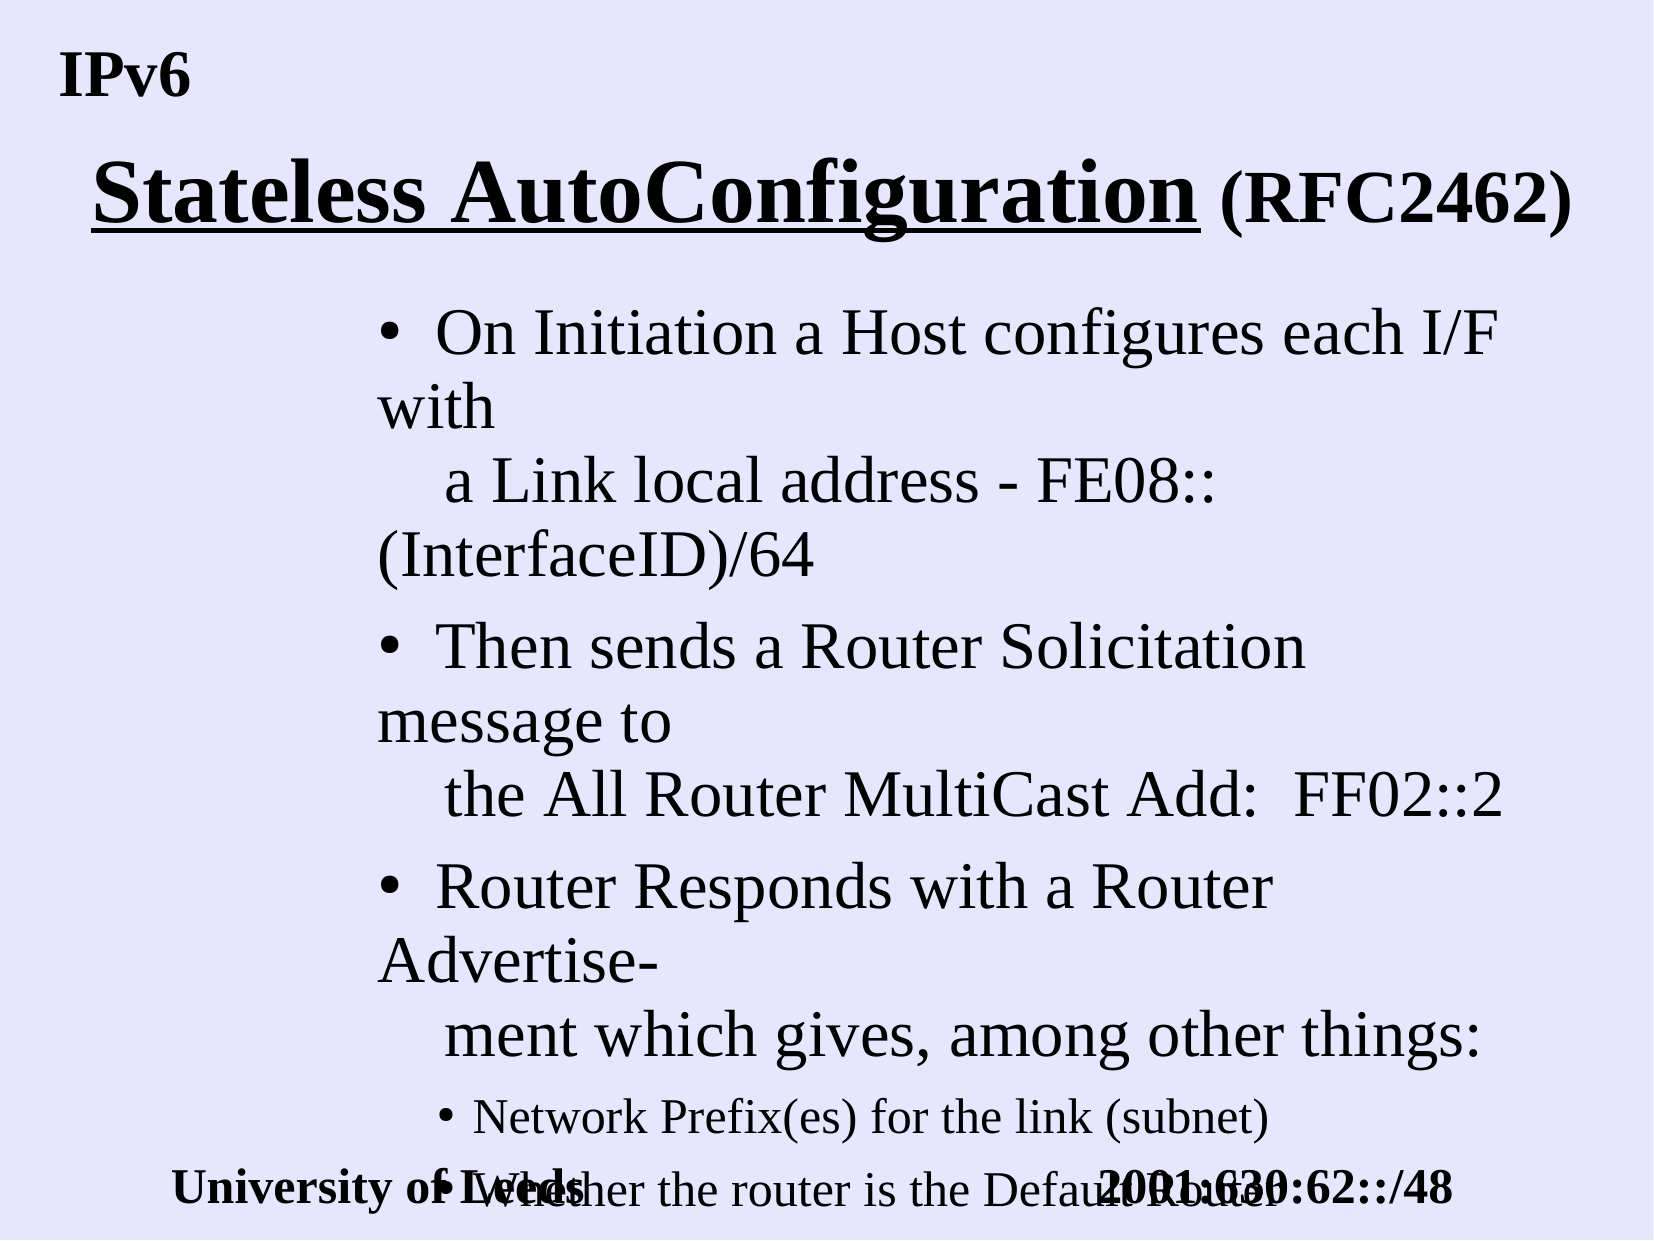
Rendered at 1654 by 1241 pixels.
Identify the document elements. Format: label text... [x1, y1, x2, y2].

list On Initiation a Host configures each I/F with a Link local address - FE08::(InterfaceID)/64 Then sends a Router Solicitation message to the All Router MultiCast Add: FF02::2 Router Responds with a Router Advertise- ment which gives, among other things: Network Prefix(es) for the link (subnet) Whether the router is the Default Router Whether Hosts should use DHCPv6 for further config. [82, 295, 1571, 1109]
title Stateless AutoConfiguration (RFC2462) [88, 88, 1577, 296]
